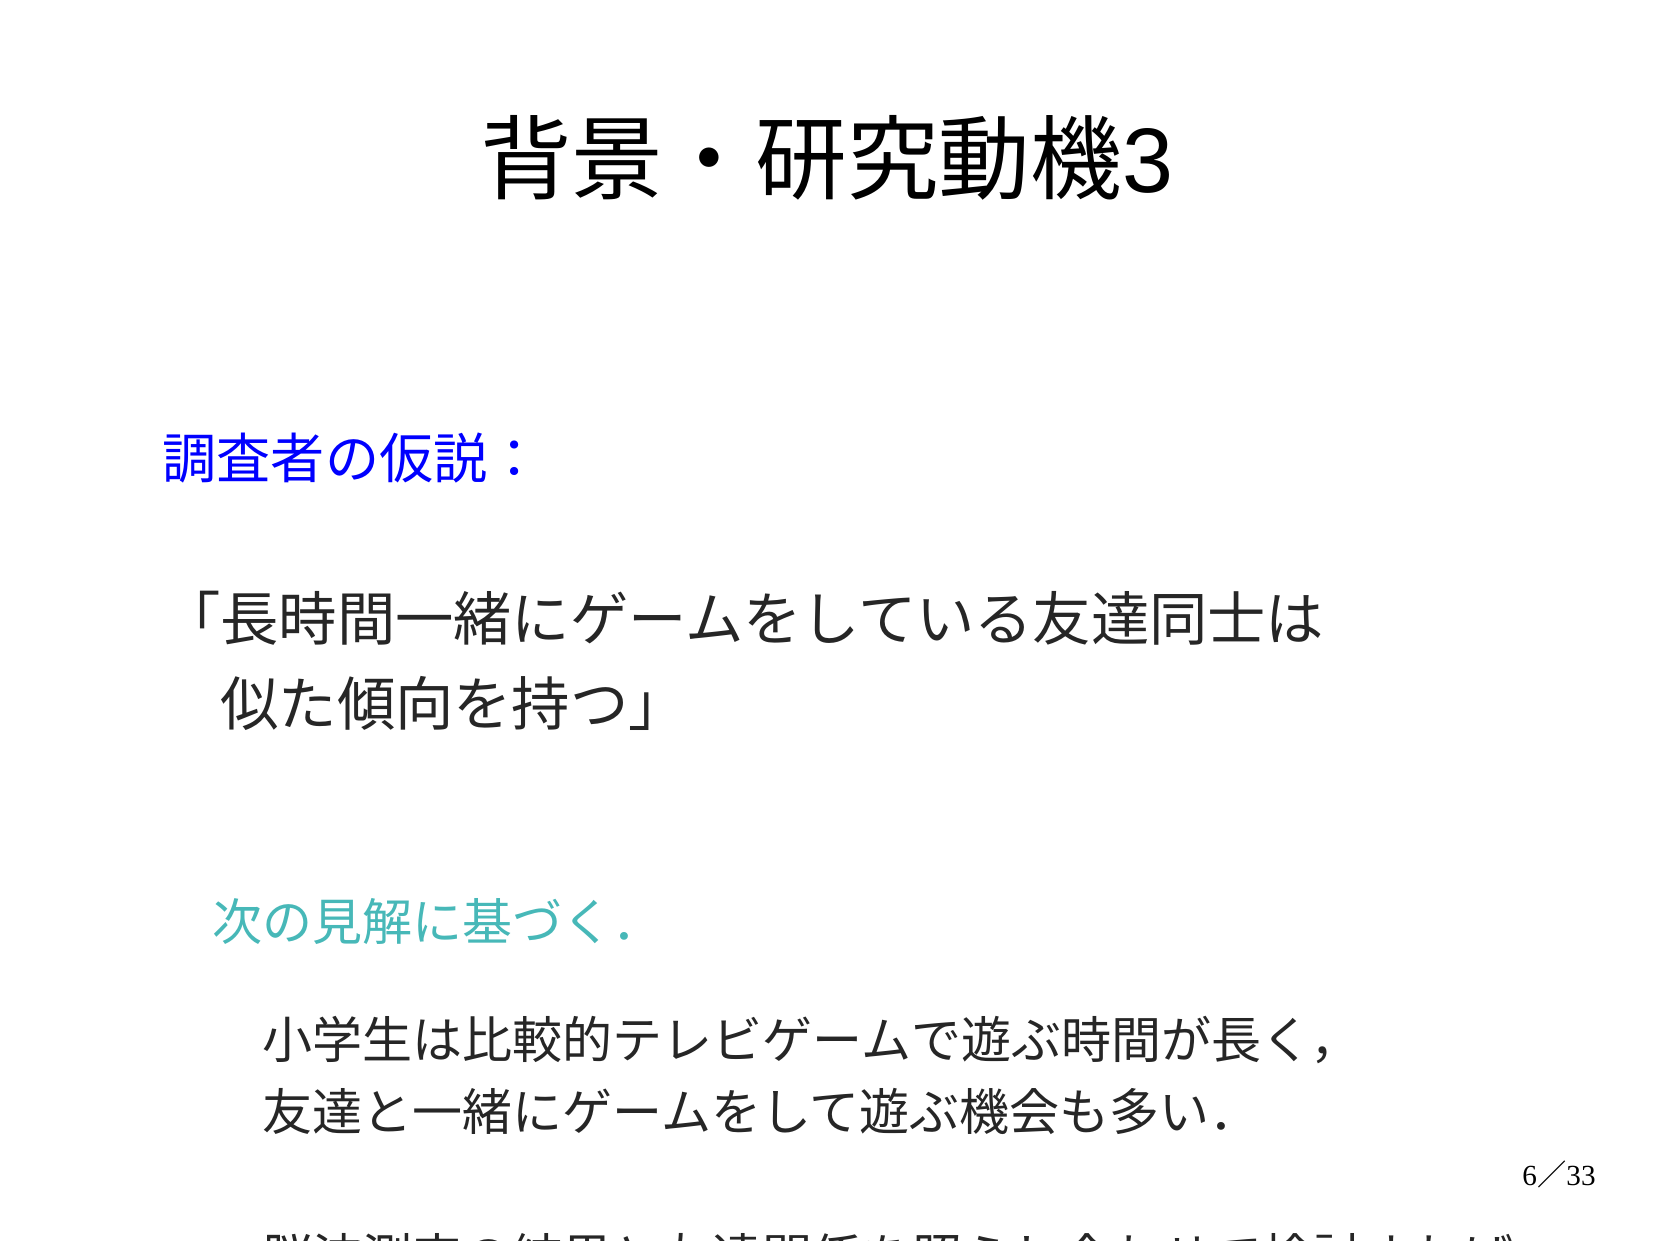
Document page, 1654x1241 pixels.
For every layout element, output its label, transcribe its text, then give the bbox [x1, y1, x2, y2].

text_box 調査者の仮説： 「長時間一緒にゲームをしている友達同士は 似た傾向を持つ」 次の見解に基づく． 小学生は比較的テレビゲームで遊ぶ時間が長く， 友達と一緒にゲームをして遊ぶ機会も多い． 脳波測定の結果と友達関係を照らし合わせて検討すれば， 何らかの知見が得られるのではないか． [147, 265, 1595, 1123]
title 背景・研究動機3 [82, 49, 1571, 257]
